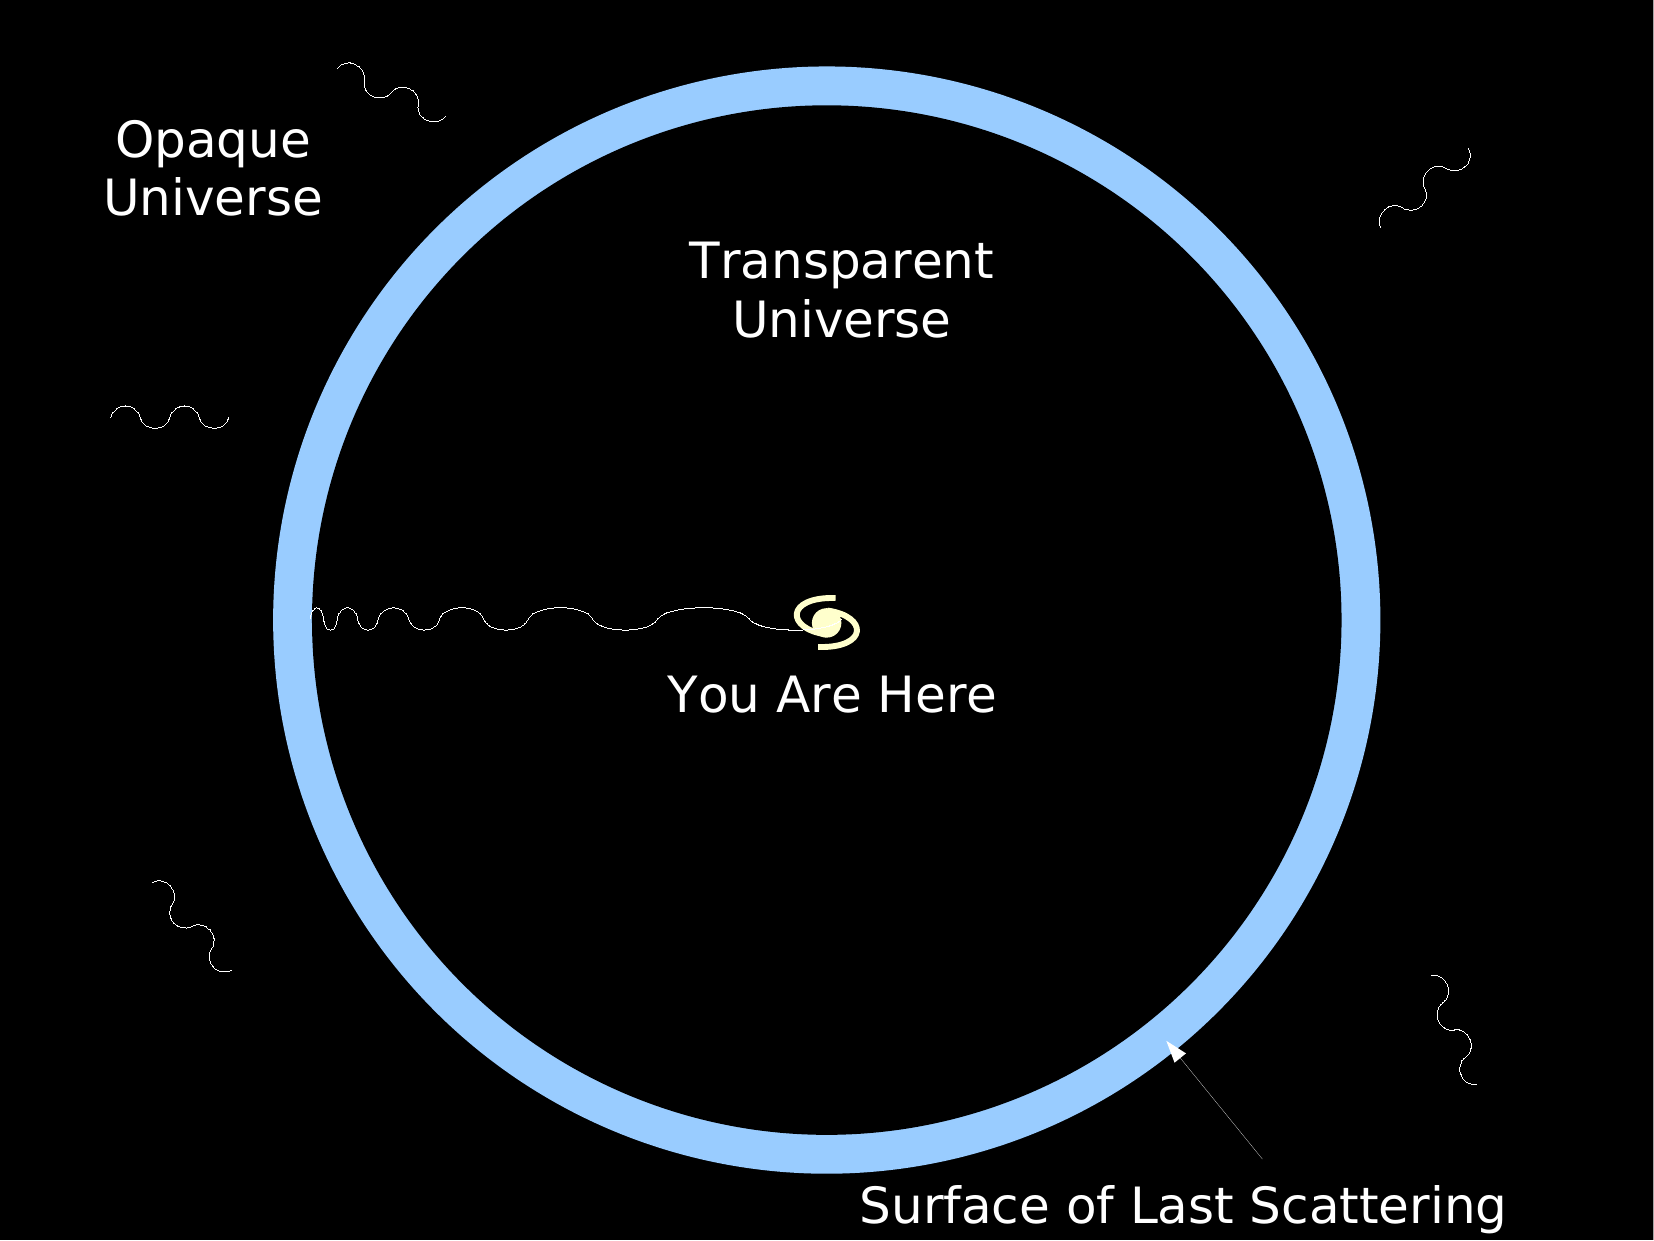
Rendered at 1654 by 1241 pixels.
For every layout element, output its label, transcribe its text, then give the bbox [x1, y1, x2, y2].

text_box You Are Here [653, 658, 1013, 732]
text_box [273, 66, 1381, 1174]
text_box Surface of Last Scattering [845, 1169, 1523, 1241]
text_box Transparent Universe [675, 225, 1010, 357]
text_box Opaque Universe [88, 103, 338, 235]
